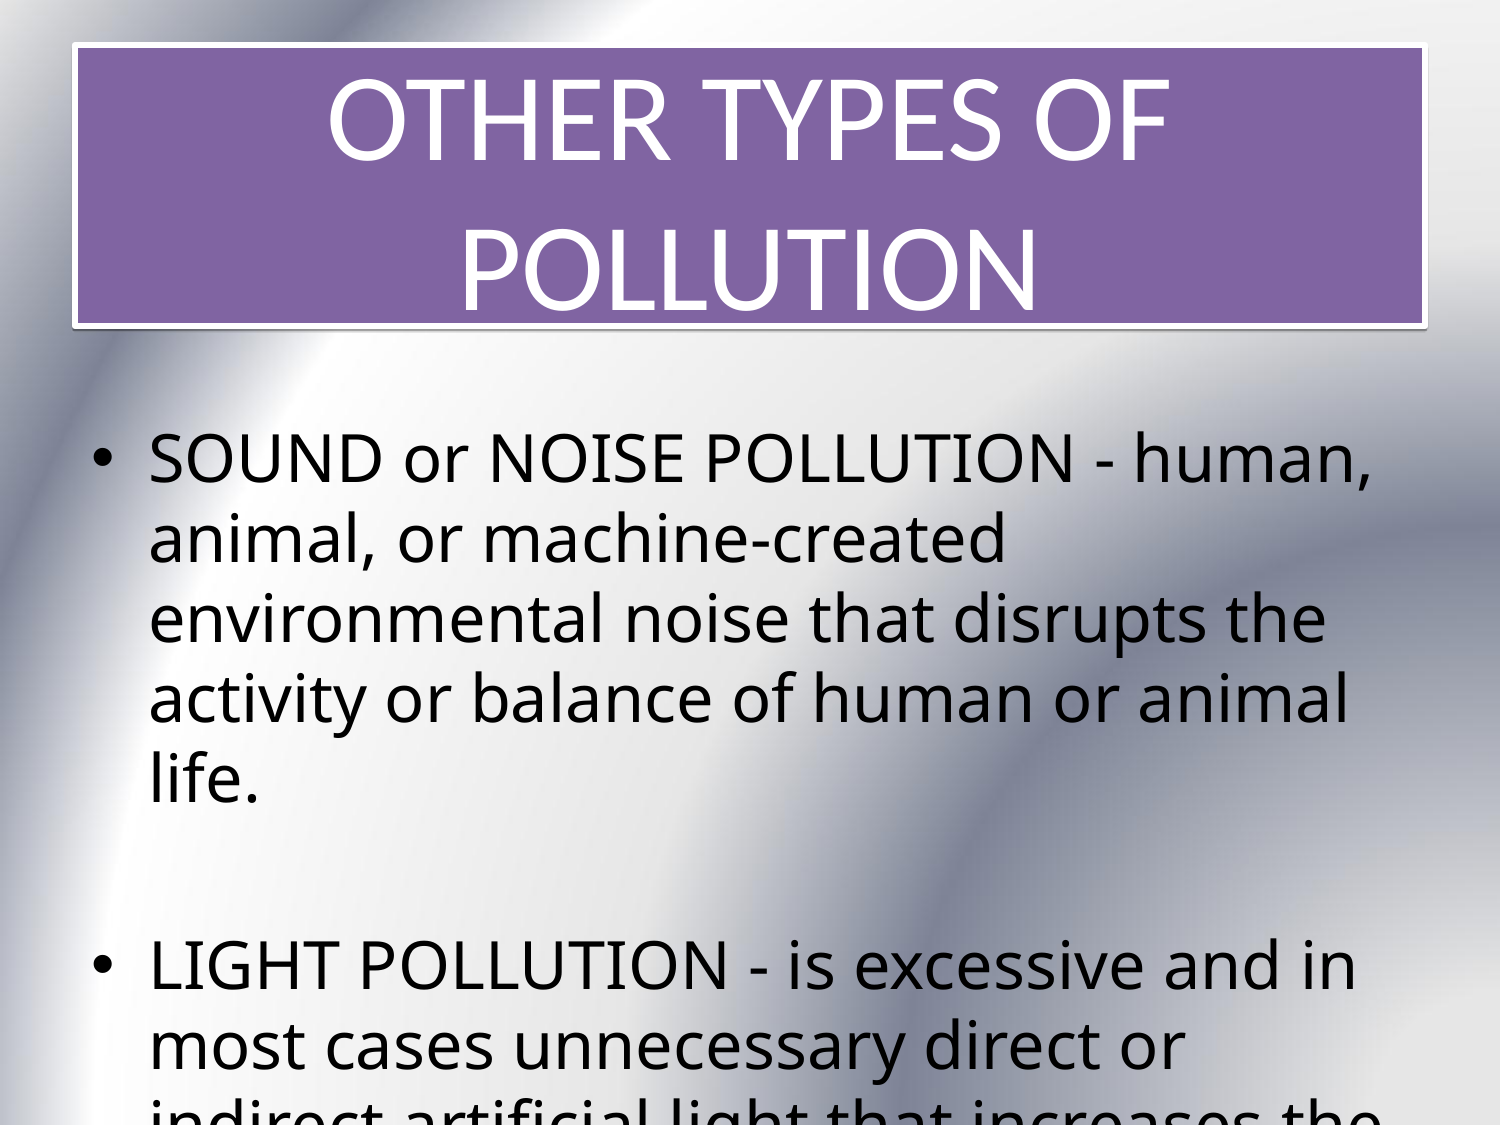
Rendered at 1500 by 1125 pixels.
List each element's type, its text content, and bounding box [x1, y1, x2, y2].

list SOUND or NOISE POLLUTION - human, animal, or machine-created environmental noise that disrupts the activity or balance of human or animal life. LIGHT POLLUTION - is excessive and in most cases unnecessary direct or indirect artificial light that increases the level of brightness in the environment. [76, 408, 1427, 1125]
title OTHER TYPES OF POLLUTION [75, 45, 1425, 327]
picture [0, 0, 1500, 1125]
